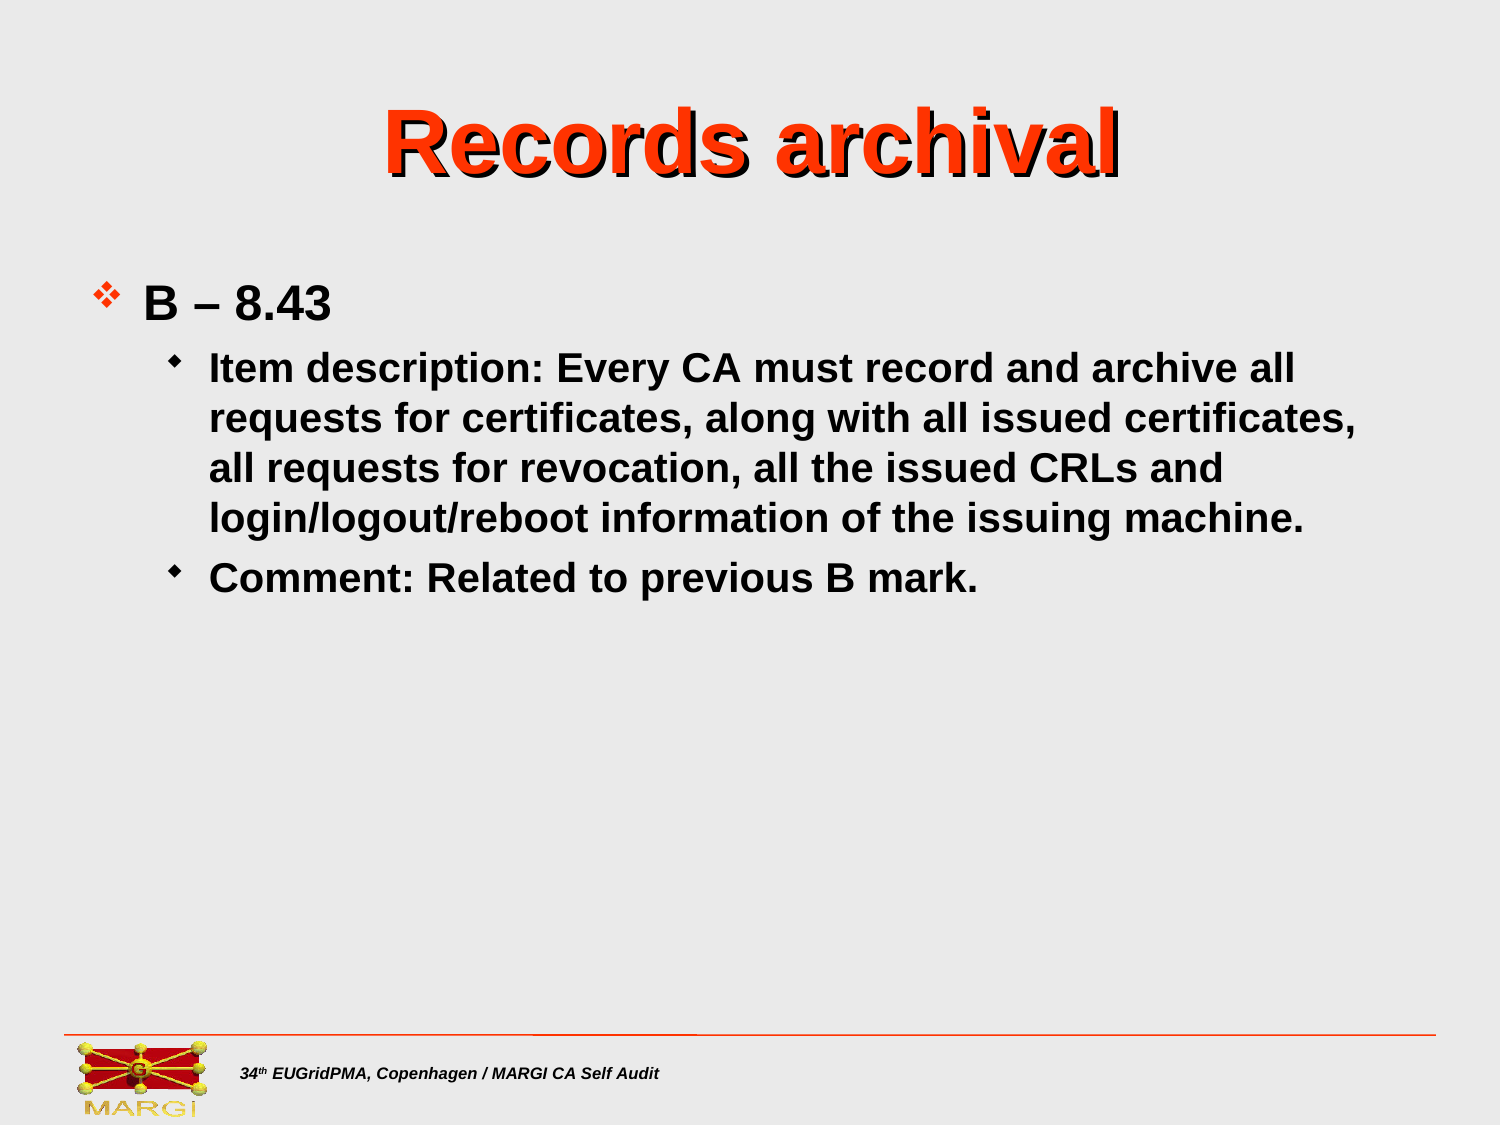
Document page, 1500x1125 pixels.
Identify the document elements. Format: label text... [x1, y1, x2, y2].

picture [67, 1033, 219, 1123]
text_box Records archival [76, 42, 1427, 231]
text_box B – 8.43 Item description: Every CA must record and archive all requests for certificates, along with all issued certificates, all requests for revocation, all the issued CRLs and login/logout/reboot information of the issuing machine. Comment: Related to previous B mark. [75, 262, 1426, 1005]
